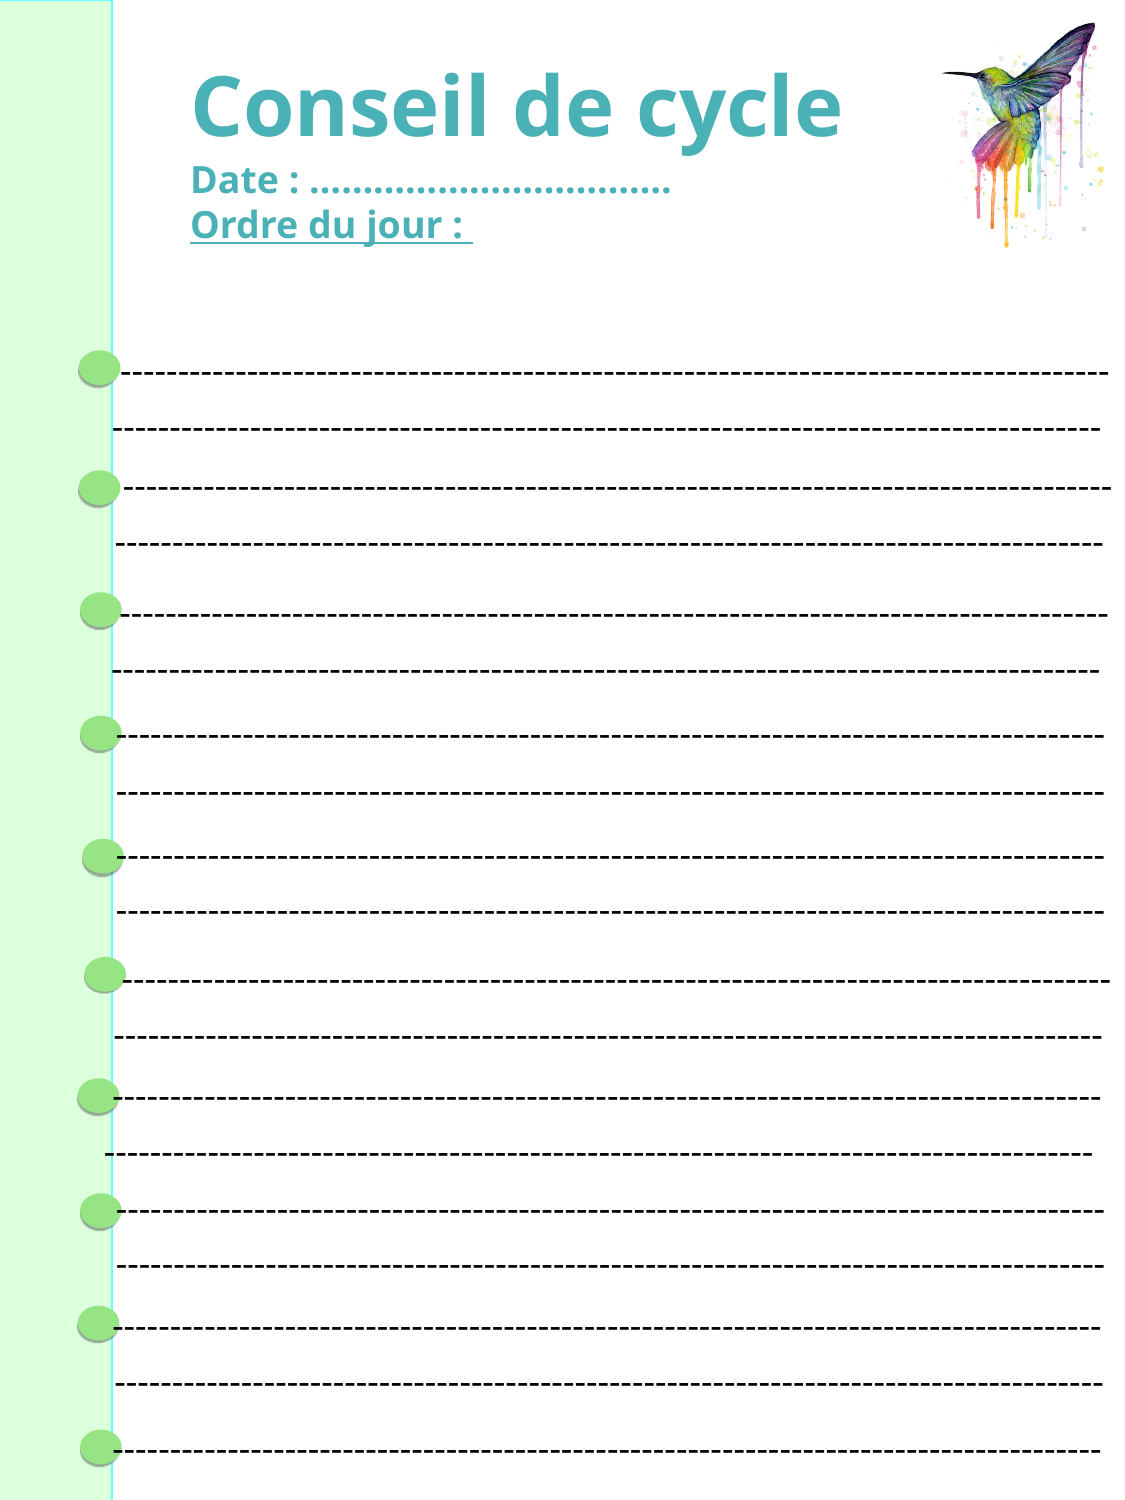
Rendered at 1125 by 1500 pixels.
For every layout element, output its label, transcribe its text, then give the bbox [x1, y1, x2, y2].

text_box -------------------------------------------------------------------------------------- [101, 760, 1120, 879]
picture [923, 2, 1115, 263]
text_box -------------------------------------------------------------------------------------- [98, 1004, 1118, 1154]
text_box -------------------------------------------------------------------------------------- [89, 1120, 1108, 1271]
text_box -------------------------------------------------------------------------------------- [101, 1233, 1120, 1383]
text_box Conseil de cycle [175, 46, 859, 149]
text_box -------------------------------------------------------------------------------------- [100, 510, 1119, 660]
text_box [0, 0, 112, 1500]
text_box -------------------------------------------------------------------------------------- [99, 1350, 1119, 1500]
text_box -------------------------------------------------------------------------------------- [96, 637, 1115, 788]
text_box -------------------------------------------------------------------------------------- [105, 340, 1124, 455]
text_box -------------------------------------------------------------------------------------- [101, 879, 1120, 1029]
text_box Date : ……………………………. Ordre du jour : [175, 149, 1125, 344]
text_box -------------------------------------------------------------------------------------- [97, 396, 1116, 546]
